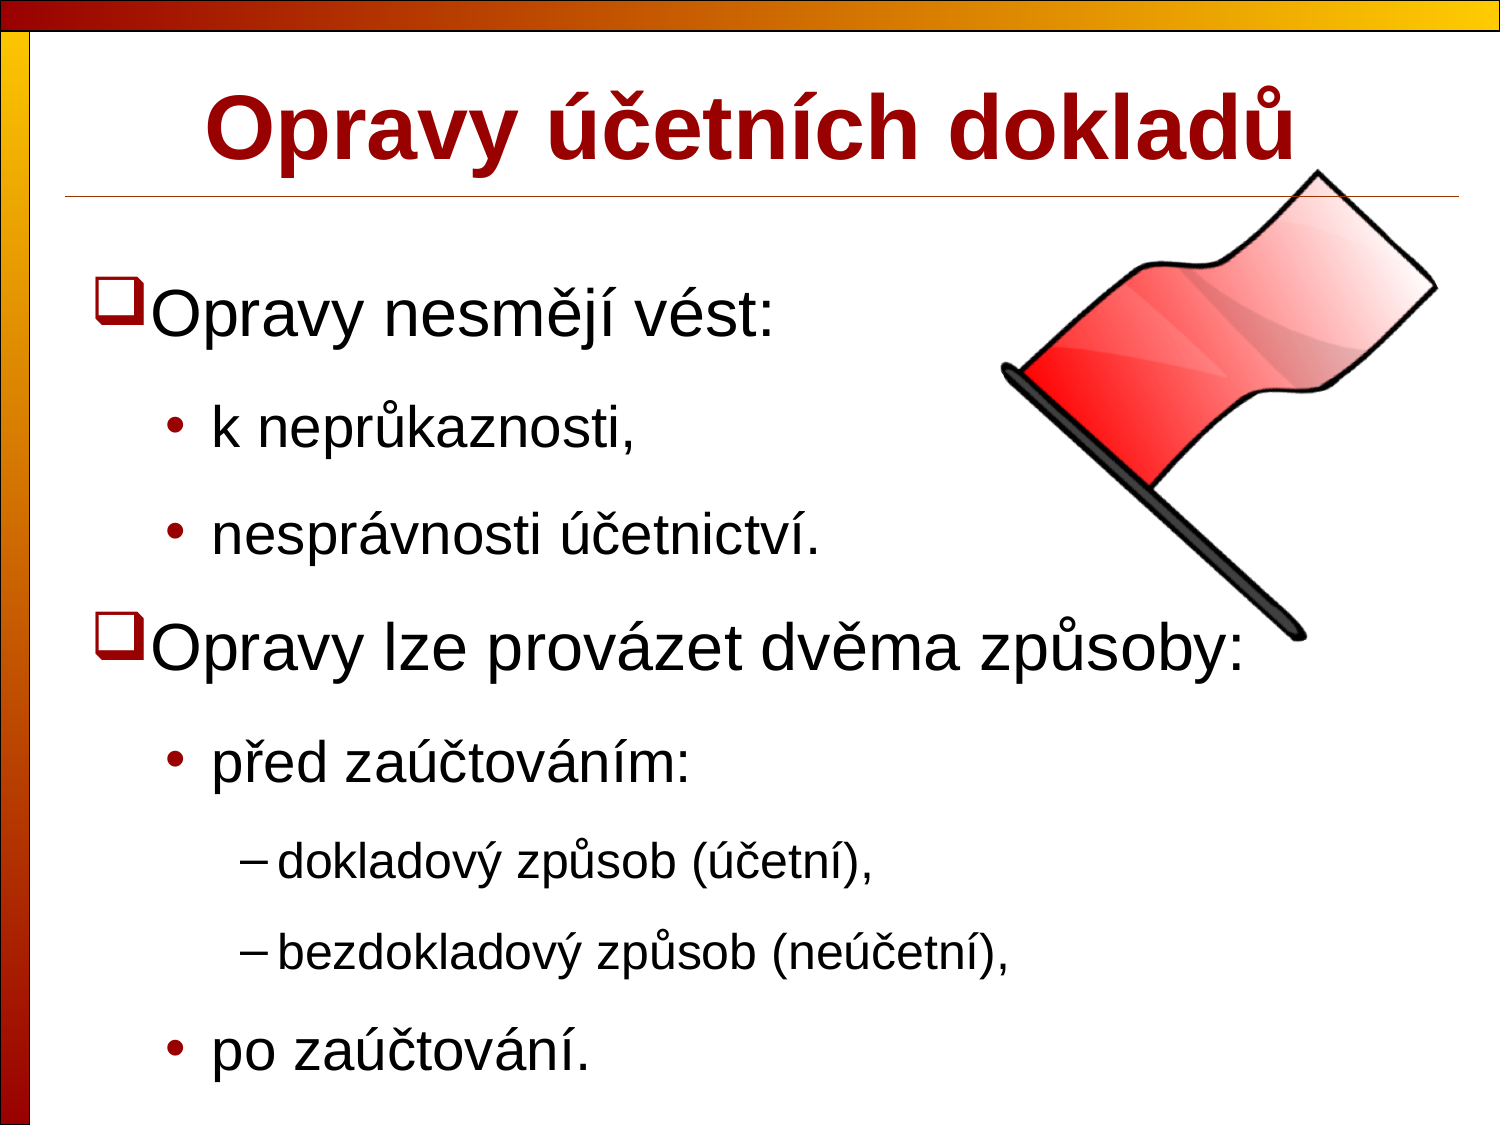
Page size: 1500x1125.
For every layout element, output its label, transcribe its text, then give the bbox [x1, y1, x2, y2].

title Opravy účetních dokladů [76, 42, 1427, 186]
list Opravy nesmějí vést: k neprůkaznosti, nesprávnosti účetnictví. Opravy lze provázet dvěma způsoby: před zaúčtováním: dokladový způsob (účetní), bezdokladový způsob (neúčetní), po zaúčtování. [75, 262, 1426, 1125]
picture [985, 197, 1500, 707]
text_box [0, 0, 1500, 1125]
picture [1264, 144, 1390, 196]
